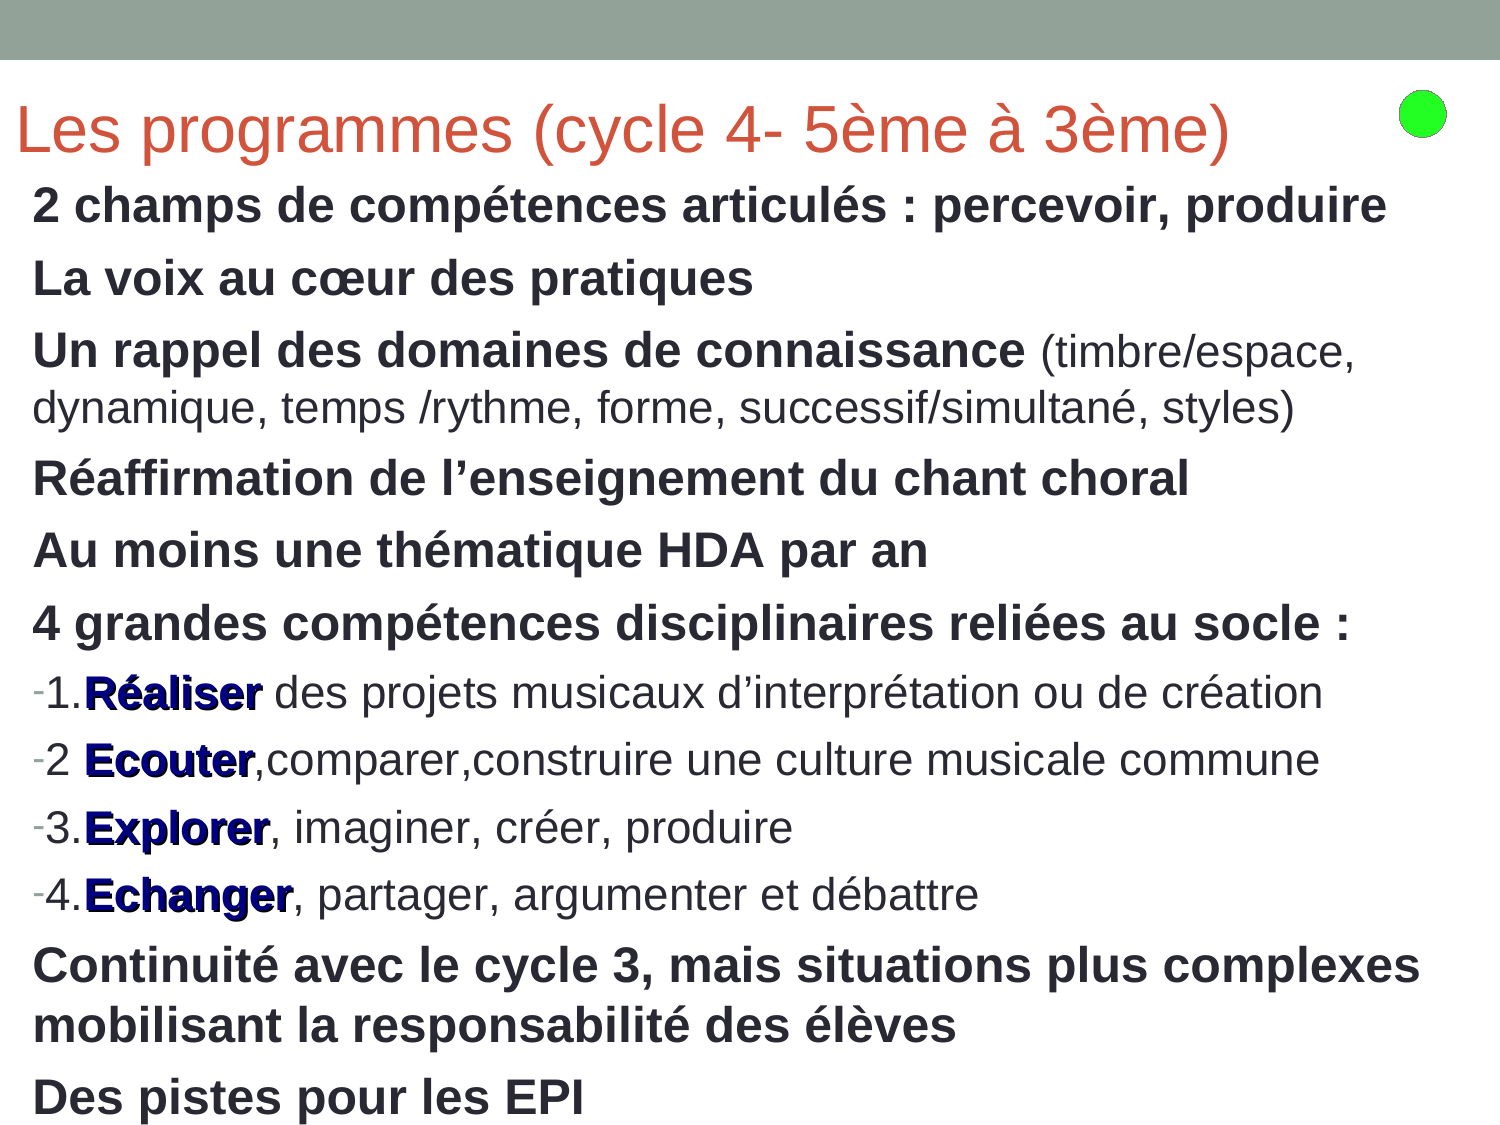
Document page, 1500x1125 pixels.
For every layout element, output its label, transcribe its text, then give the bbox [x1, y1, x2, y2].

title Les programmes (cycle 4- 5ème à 3ème) [0, 78, 1447, 166]
list 2 champs de compétences articulés : percevoir, produire La voix au cœur des pratiques Un rappel des domaines de connaissance (timbre/espace, dynamique, temps /rythme, forme, successif/simultané, styles) Réaffirmation de l’enseignement du chant choral Au moins une thématique HDA par an 4 grandes compétences disciplinaires reliées au socle : 1.Réaliser des projets musicaux d’interprétation ou de création 2 Ecouter,comparer,construire une culture musicale commune 3.Explorer, imaginer, créer, produire 4.Echanger, partager, argumenter et débattre Continuité avec le cycle 3, mais situations plus complexes mobilisant la responsabilité des élèves Des pistes pour les EPI [17, 165, 1471, 1125]
